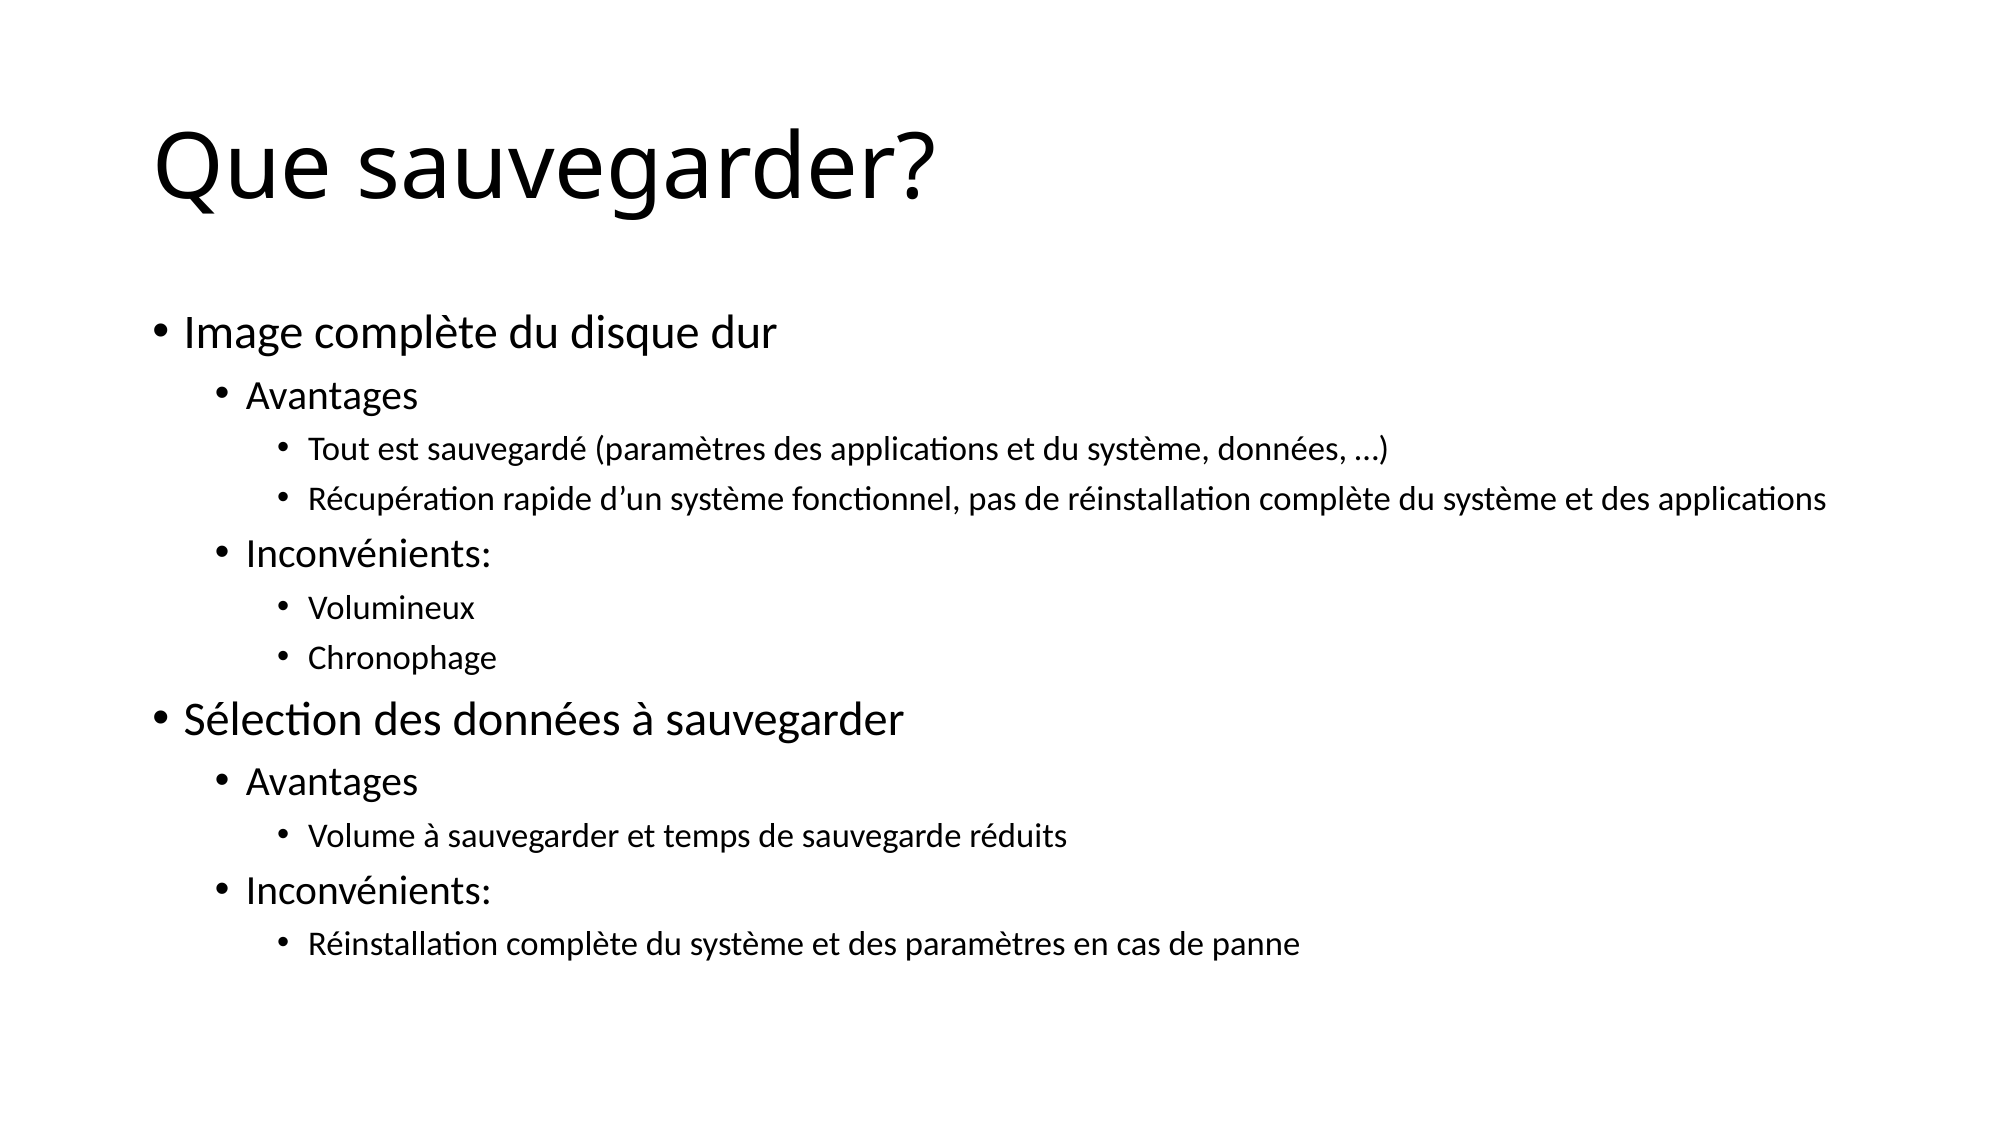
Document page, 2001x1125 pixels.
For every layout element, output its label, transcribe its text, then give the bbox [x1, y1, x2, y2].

title Que sauvegarder? [137, 59, 1863, 278]
list Image complète du disque dur Avantages Tout est sauvegardé (paramètres des applications et du système, données, …) Récupération rapide d’un système fonctionnel, pas de réinstallation complète du système et des applications Inconvénients: Volumineux Chronophage Sélection des données à sauvegarder Avantages Volume à sauvegarder et temps de sauvegarde réduits Inconvénients: Réinstallation complète du système et des paramètres en cas de panne [137, 299, 1863, 1014]
